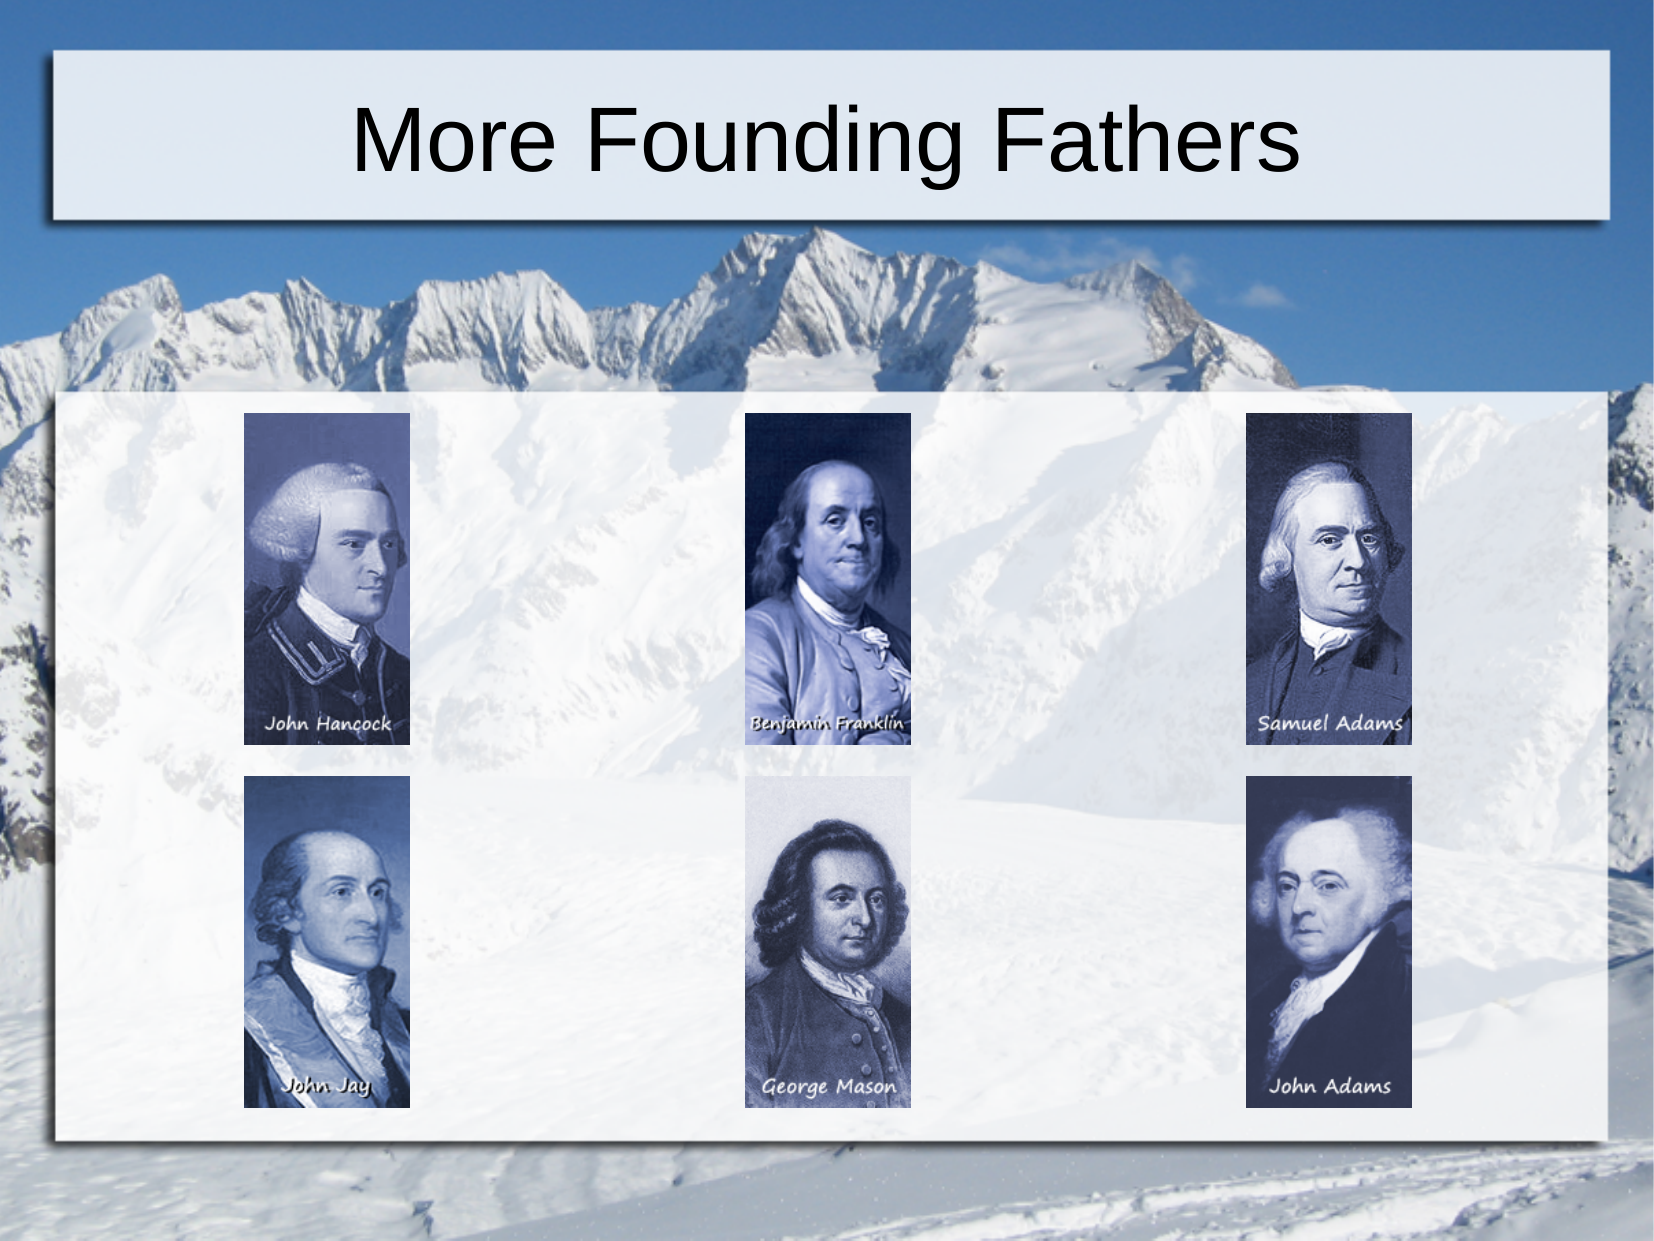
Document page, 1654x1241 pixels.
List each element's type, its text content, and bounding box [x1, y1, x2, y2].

title More Founding Fathers [59, 61, 1595, 219]
picture [0, 0, 1654, 1241]
